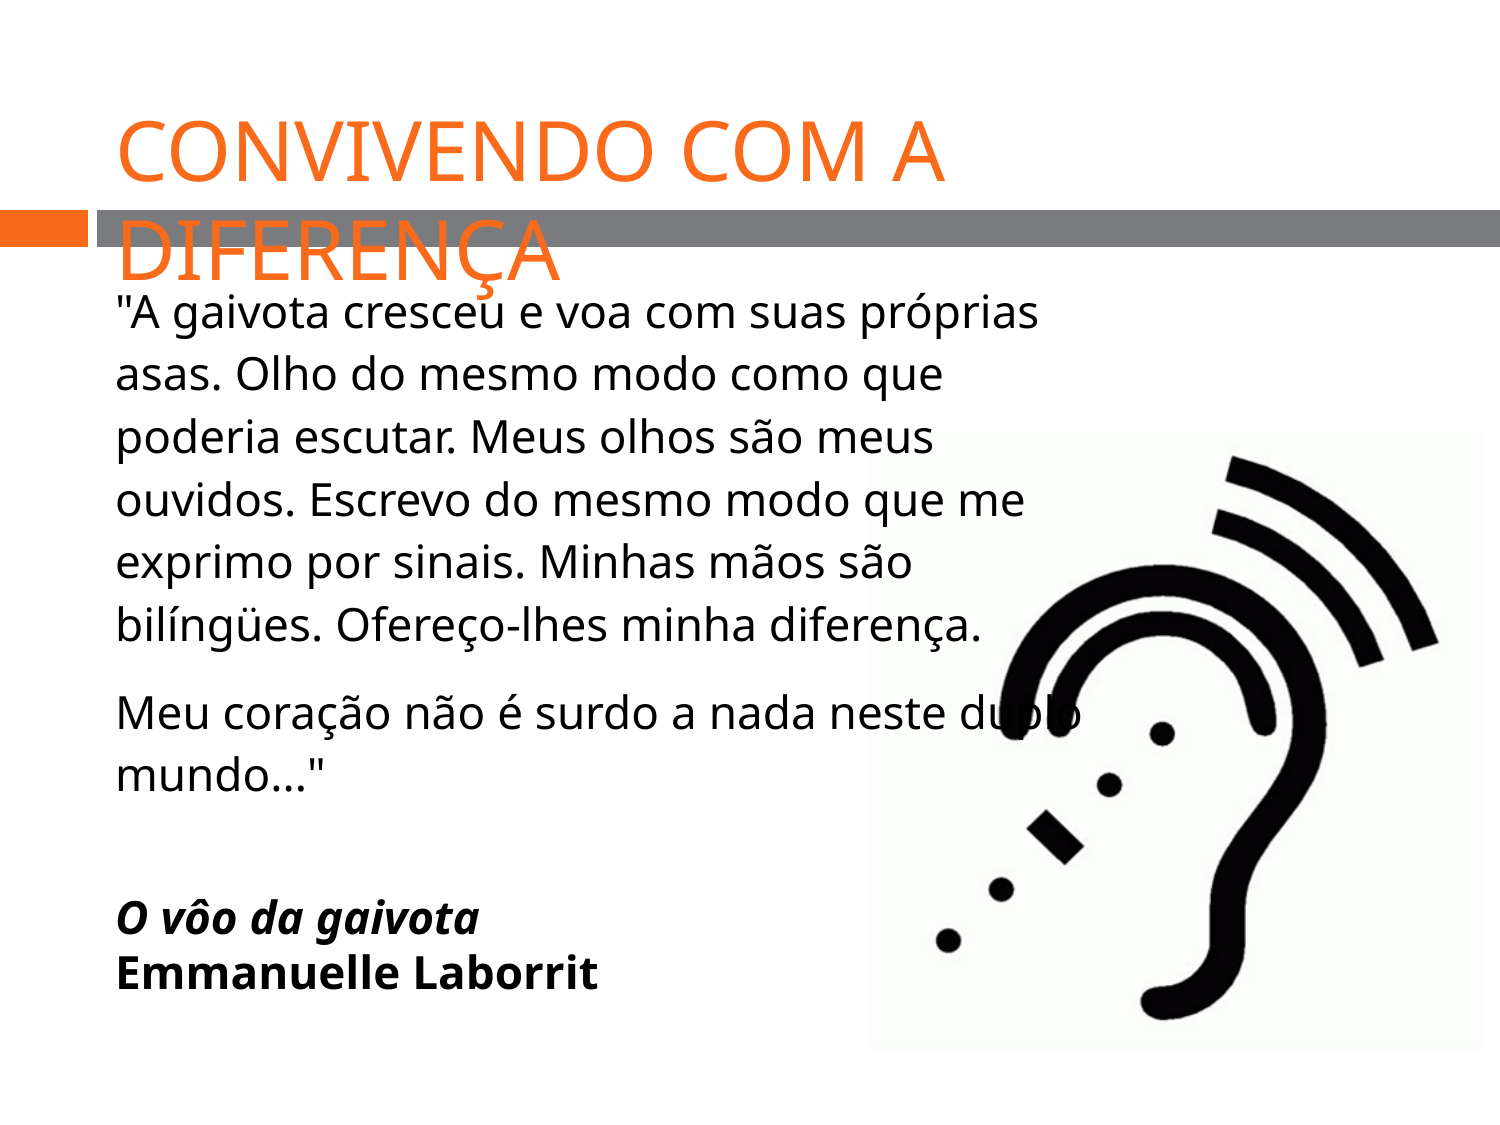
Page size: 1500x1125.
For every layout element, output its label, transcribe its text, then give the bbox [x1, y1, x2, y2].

title CONVIVENDO COM A DIFERENÇA [100, 90, 1341, 201]
picture [868, 432, 1483, 1050]
text_box "A gaivota cresceu e voa com suas próprias asas. Olho do mesmo modo como que poderia escutar. Meus olhos são meus ouvidos. Escrevo do mesmo modo que me exprimo por sinais. Minhas mãos são bilíngües. Ofereço-lhes minha diferença. Meu coração não é surdo a nada neste duplo mundo..." O vôo da gaivota Emmanuelle Laborrit [100, 267, 1128, 1006]
